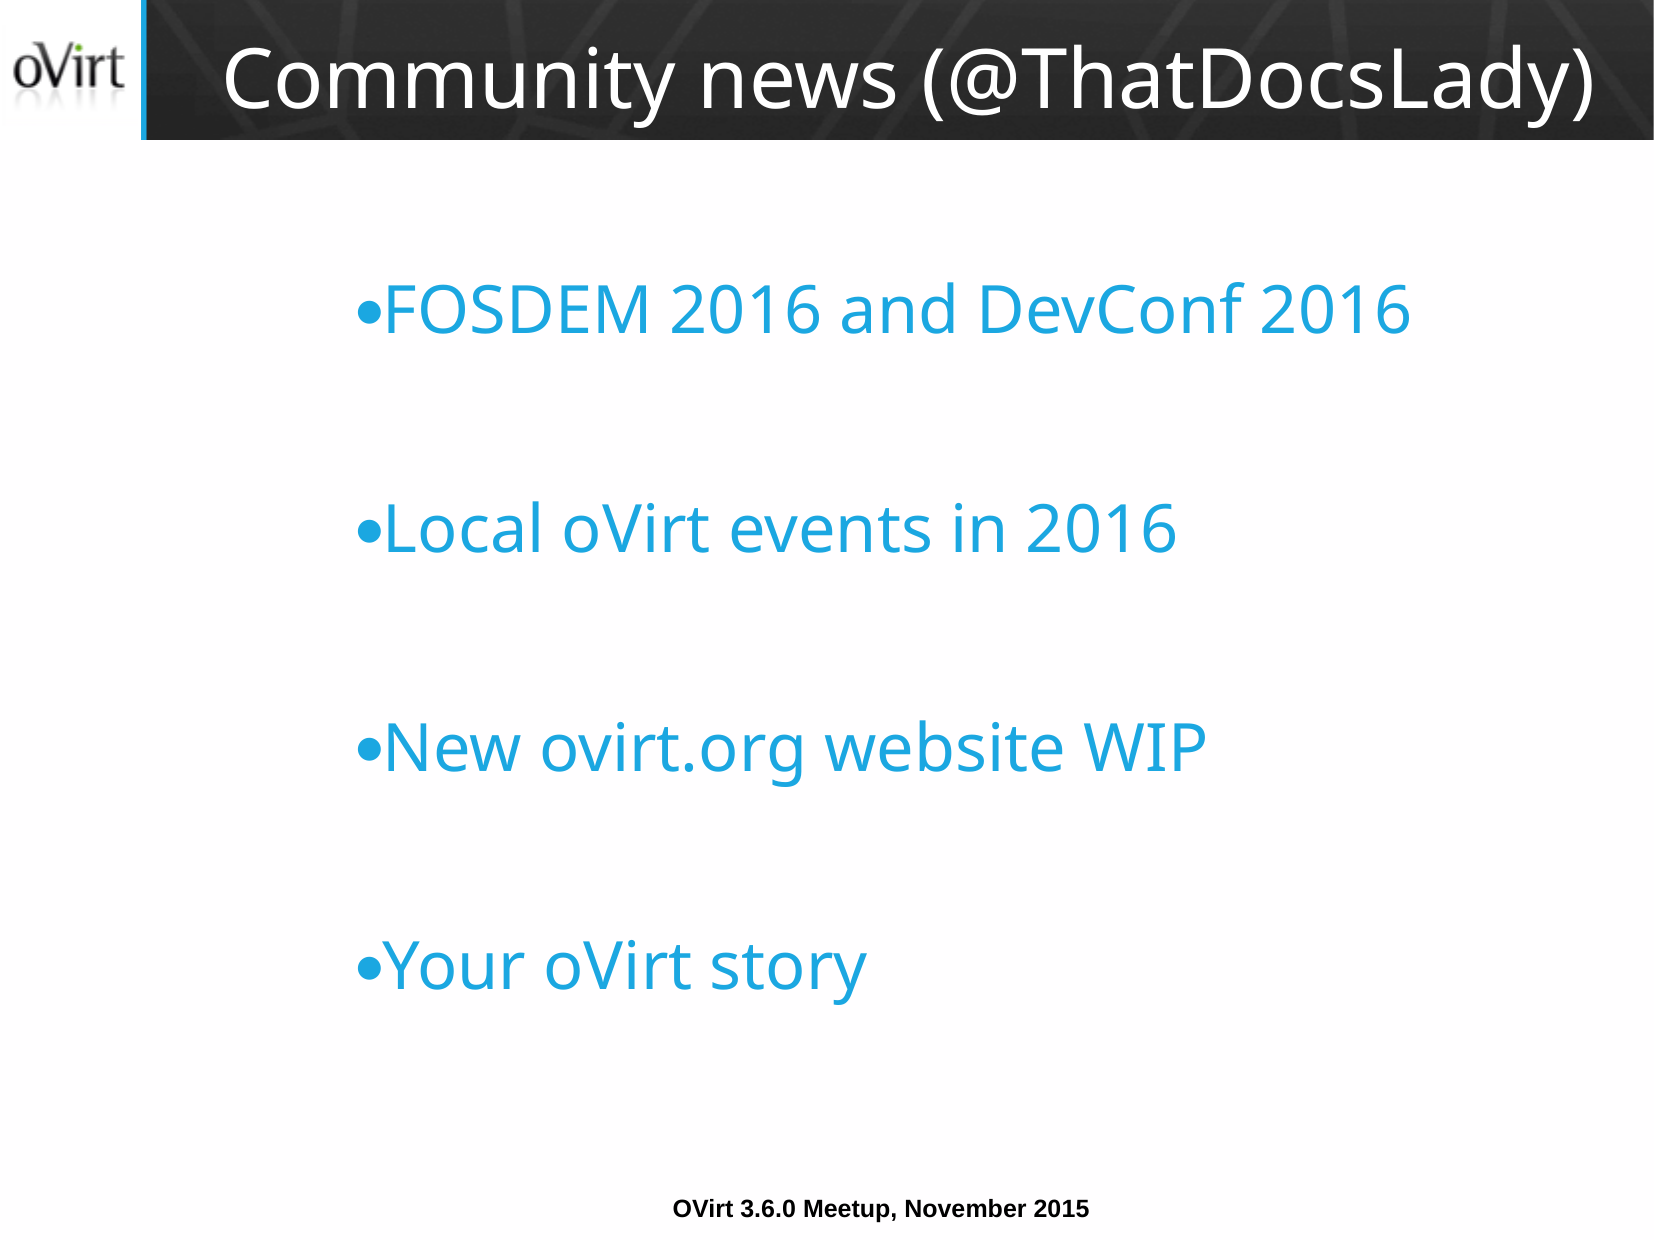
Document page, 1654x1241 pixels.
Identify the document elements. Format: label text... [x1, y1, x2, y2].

list FOSDEM 2016 and DevConf 2016 Local oVirt events in 2016 New ovirt.org website WIP Your oVirt story [140, 150, 1630, 969]
title Community news (@ThatDocsLady) [164, 18, 1653, 119]
picture [0, 0, 1654, 140]
